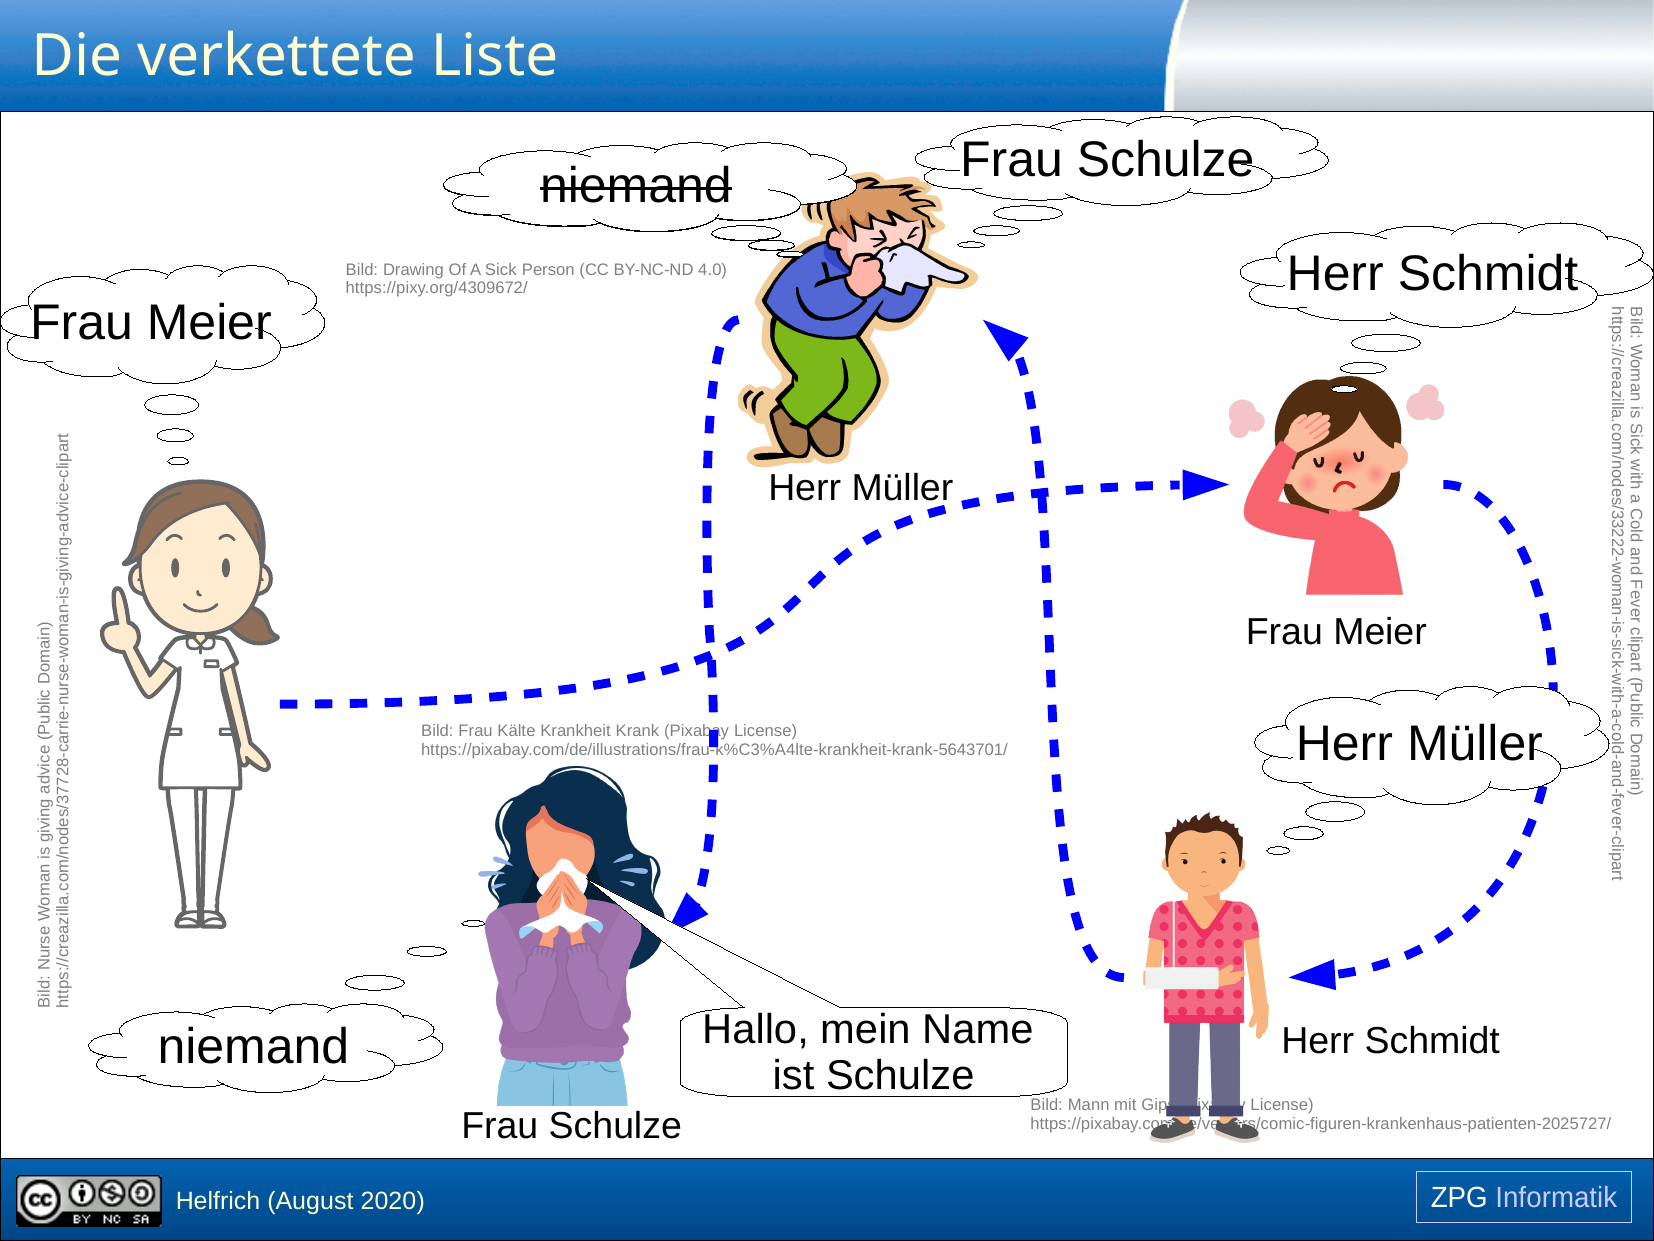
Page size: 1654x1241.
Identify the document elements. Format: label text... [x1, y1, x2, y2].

text_box niemand [711, 225, 795, 251]
picture [1229, 368, 1444, 601]
picture [16, 1175, 162, 1227]
text_box Frau Schulze [915, 116, 1329, 206]
text_box Frau Schulze [993, 205, 1063, 221]
title Die verkettete Liste [31, 14, 1151, 92]
picture [0, 0, 1654, 111]
text_box Frau Schulze [973, 225, 1020, 236]
text_box Hallo, mein Name ist Schulze [586, 878, 1068, 1097]
text_box Bild: Mann mit Gips (Pixabay License) https://pixabay.com/de/vectors/comic-figuren-krankenhaus-patienten-2025727/ [1015, 1087, 1123, 1141]
text_box Herr Schmidt [1351, 334, 1421, 352]
text_box Bild: Drawing Of A Sick Person (CC BY-NC-ND 4.0) https://pixy.org/4309672/ [330, 252, 744, 306]
picture [478, 766, 665, 1106]
text_box Bild: Mann mit Gips (Pixabay License) https://pixabay.com/de/vectors/comic-figuren-krankenhaus-patienten-2025727/ [1289, 1087, 1644, 1141]
text_box Herr Müller [1283, 826, 1324, 840]
text_box niemand [776, 251, 804, 257]
picture [99, 479, 280, 929]
text_box niemand [345, 975, 405, 991]
text_box Frau Meier [144, 394, 199, 415]
text_box Frau Meier [0, 265, 325, 384]
text_box niemand [461, 920, 485, 927]
text_box Frau Meier [157, 428, 194, 442]
text_box Herr Müller [1305, 801, 1365, 822]
text_box niemand [407, 946, 447, 957]
text_box Herr Schmidt [1240, 222, 1654, 328]
text_box Bild: Nurse Woman is giving advice (Public Domain) https://creazilla.com/nodes/37728-carrie-nurse-woman-is-giving-advice-clipart [26, 395, 80, 1024]
picture [1123, 812, 1289, 1143]
picture [738, 167, 983, 472]
text_box Bild: Frau Kälte Krankheit Krank (Pixabay License) https://pixabay.com/de/illustrations/frau-k%C3%A4lte-krankheit-krank-5643701/ [406, 713, 1035, 767]
text_box niemand [443, 142, 857, 232]
text_box Herr Schmidt [1340, 362, 1387, 374]
text_box Herr Müller [1254, 686, 1601, 805]
text_box Bild: Woman is Sick with a Cold and Fever clipart (Public Domain) https://creazilla.com/nodes/33222-woman-is-sick-with-a-cold-and-fever-clipart [1601, 292, 1654, 920]
text_box niemand [88, 1003, 443, 1093]
